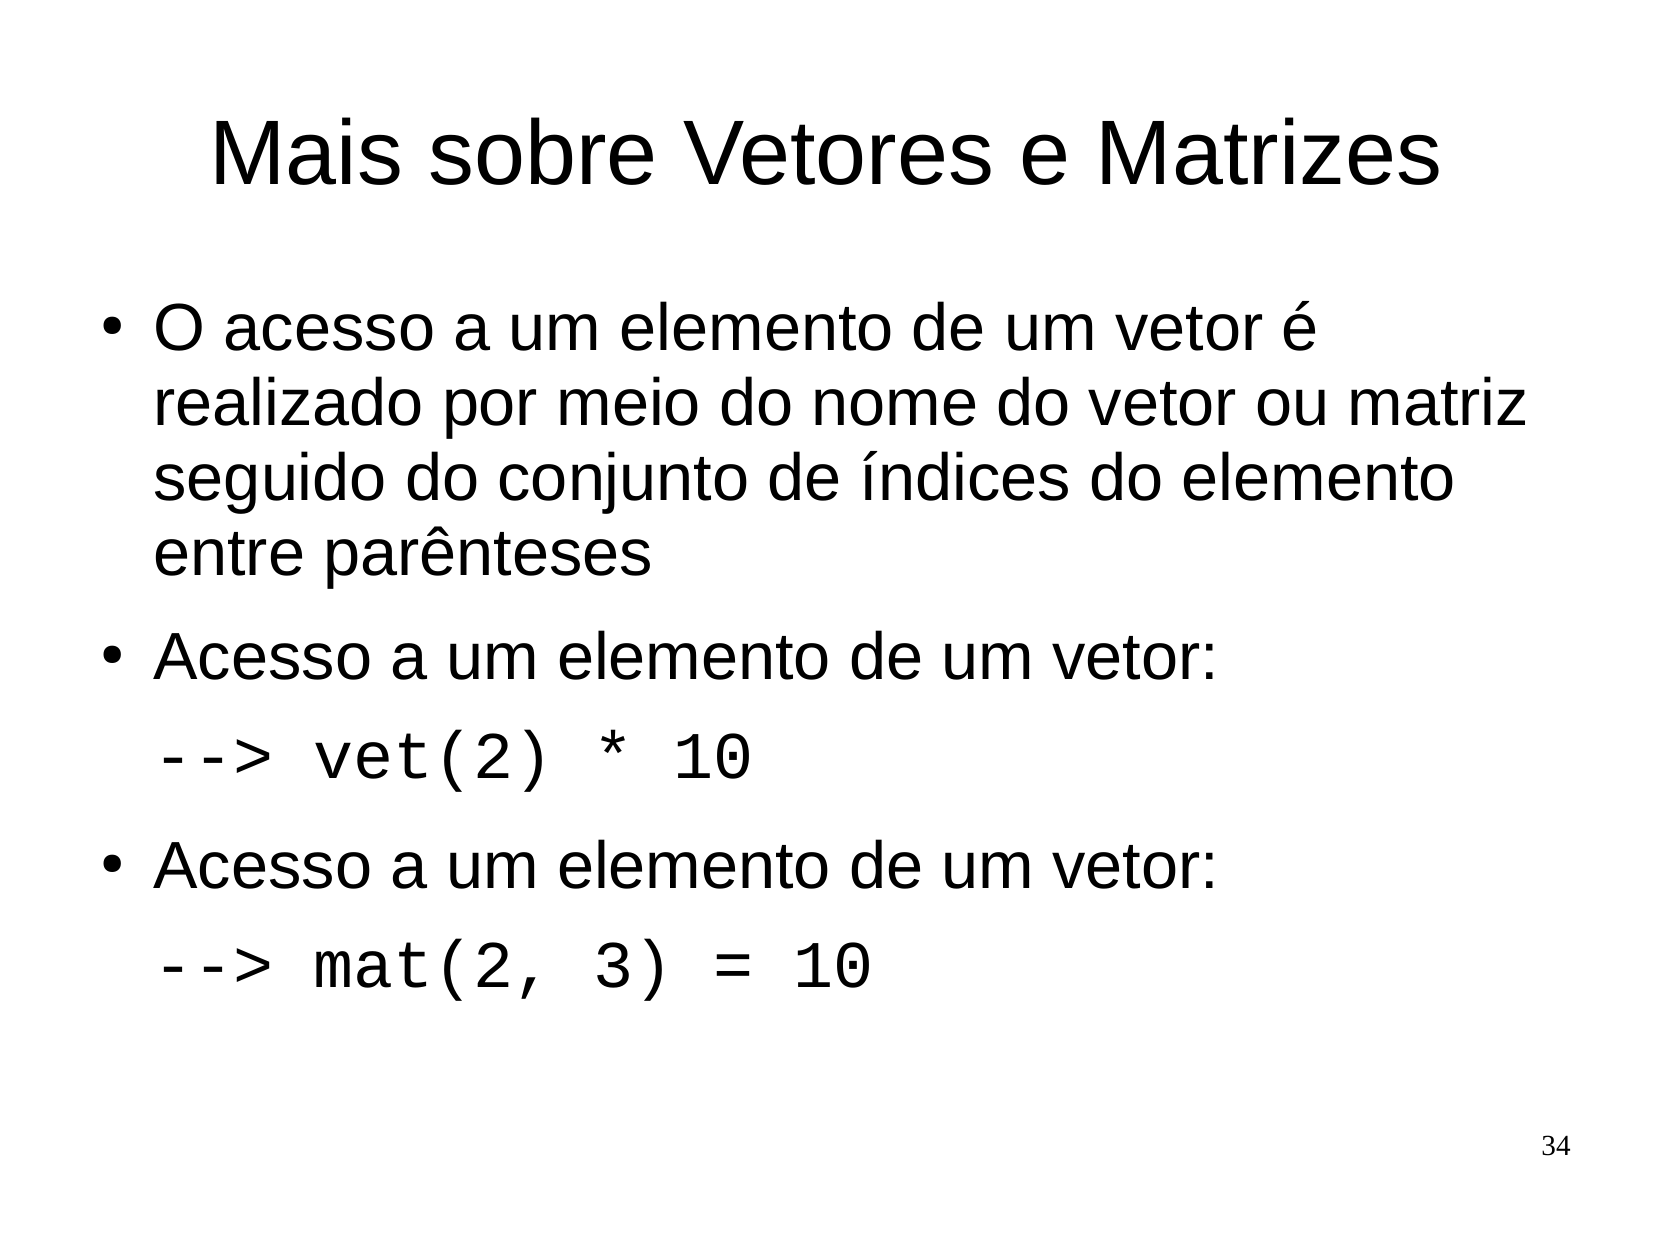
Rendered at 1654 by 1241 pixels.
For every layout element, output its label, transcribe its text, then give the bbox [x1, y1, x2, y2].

title Mais sobre Vetores e Matrizes [82, 49, 1571, 257]
list O acesso a um elemento de um vetor é realizado por meio do nome do vetor ou matriz seguido do conjunto de índices do elemento entre parênteses Acesso a um elemento de um vetor: --> vet(2) * 10 Acesso a um elemento de um vetor: --> mat(2, 3) = 10 [82, 290, 1571, 1111]
